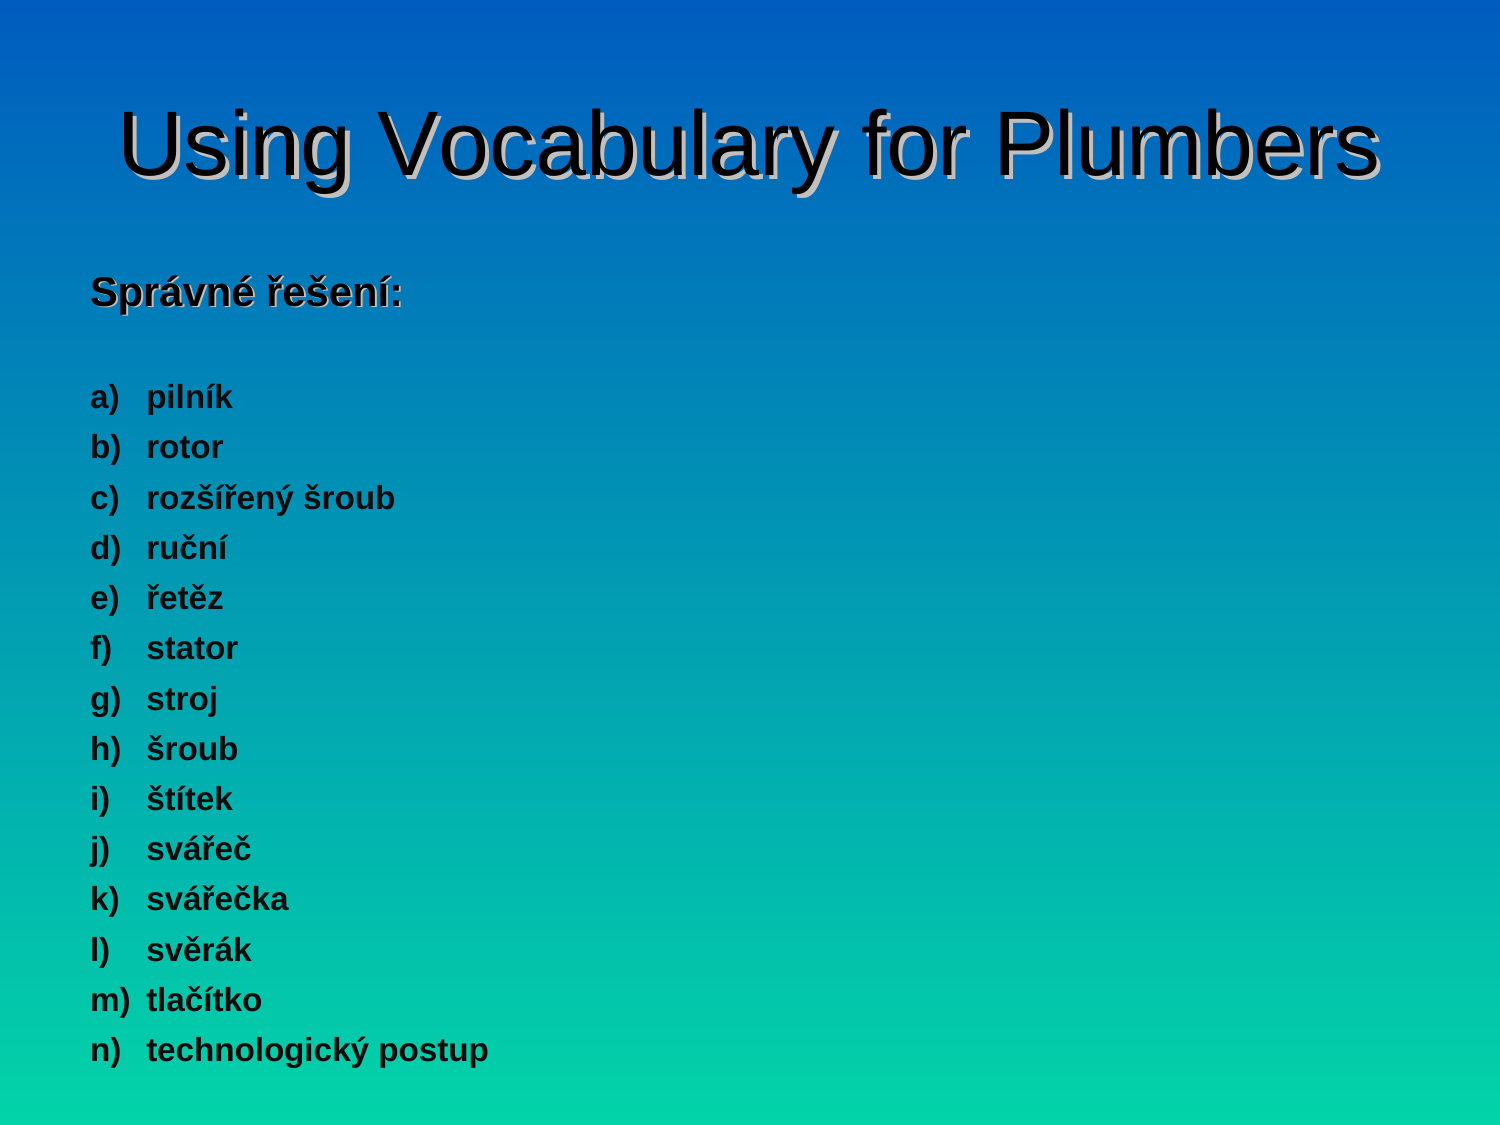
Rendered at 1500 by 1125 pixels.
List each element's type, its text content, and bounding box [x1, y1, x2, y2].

title Using Vocabulary for Plumbers [75, 45, 1426, 233]
list Správné řešení: pilník rotor rozšířený šroub ruční řetěz stator stroj šroub štítek svářeč svářečka svěrák tlačítko technologický postup [75, 262, 1426, 1122]
